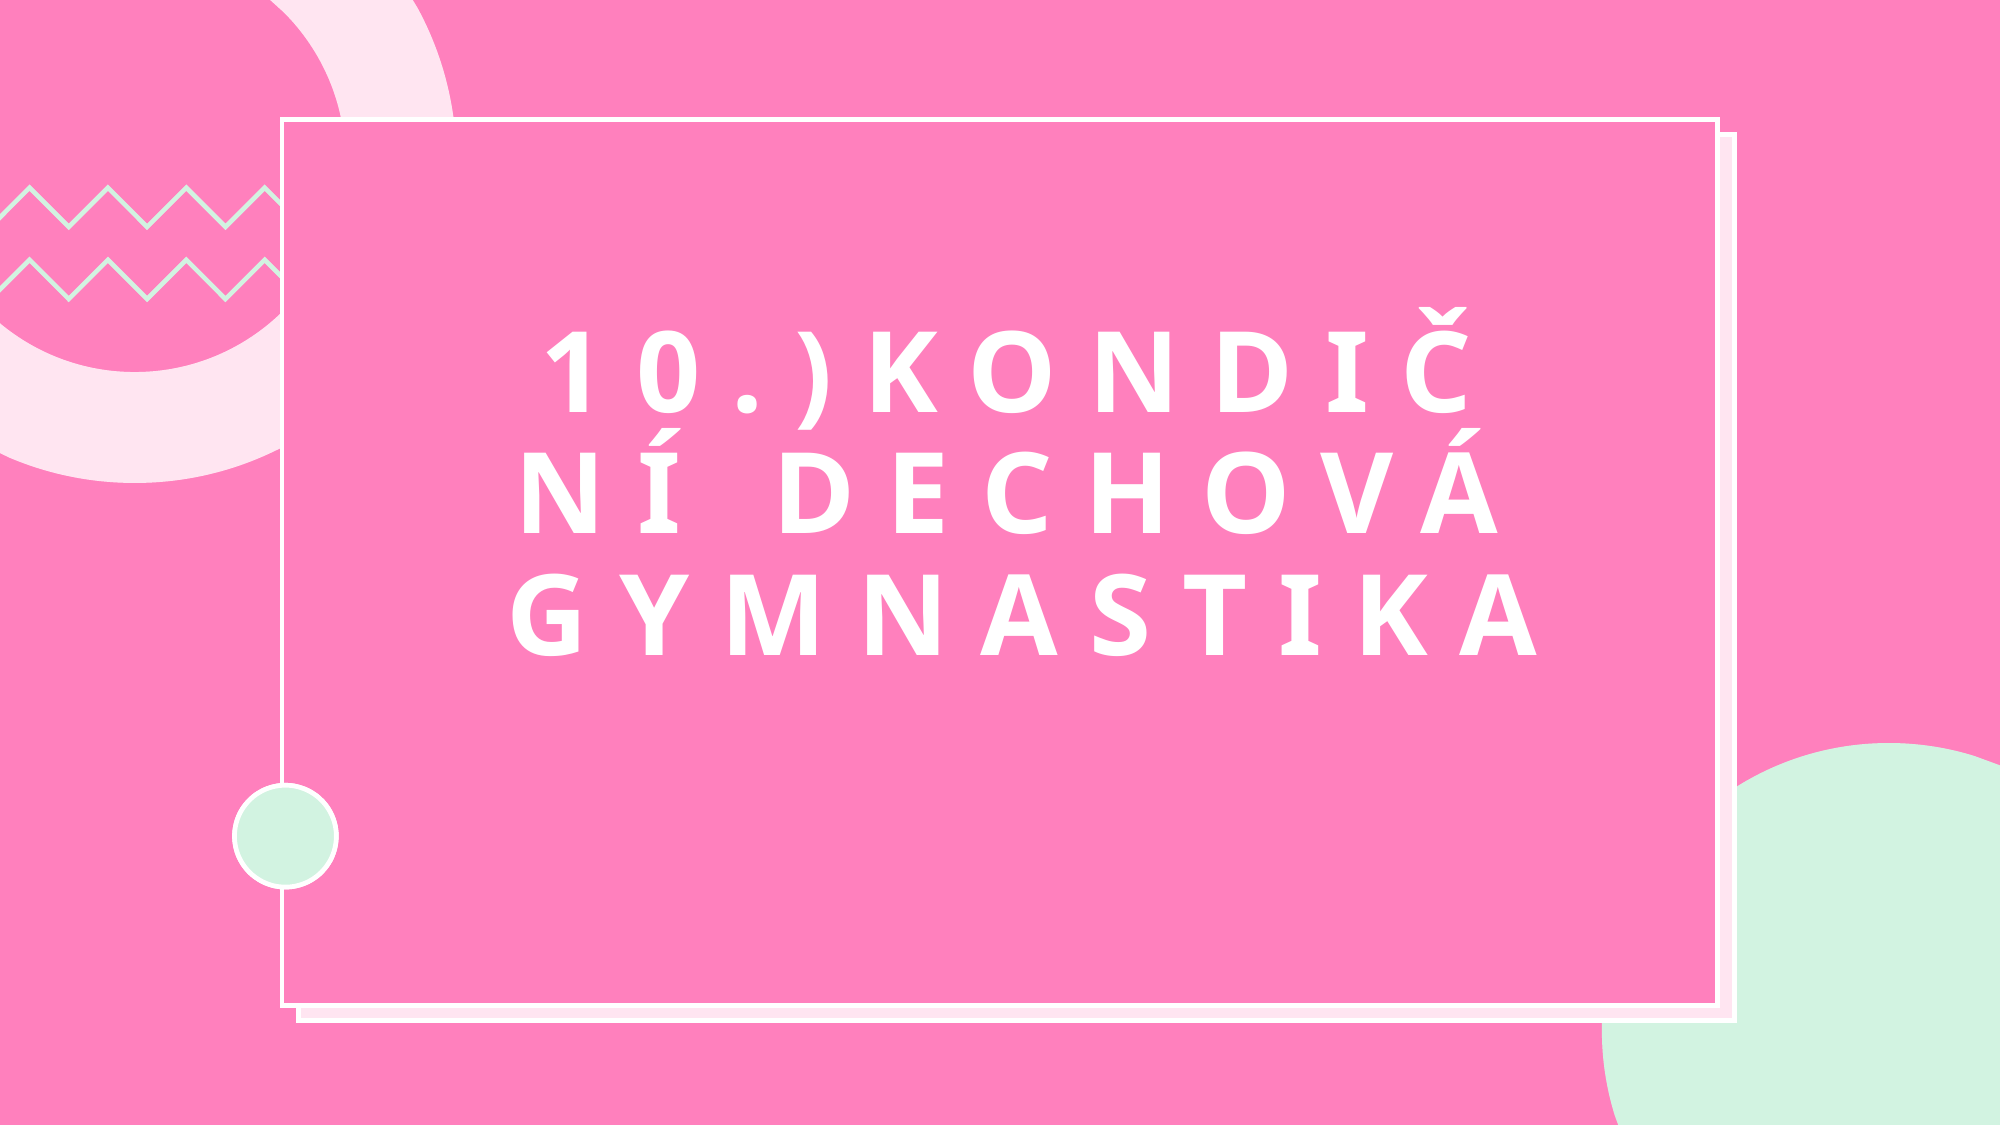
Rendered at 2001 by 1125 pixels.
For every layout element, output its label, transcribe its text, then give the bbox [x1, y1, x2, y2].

title 10.)KONDIČNÍ DECHOVÁ GYMNASTIKA [473, 190, 1572, 687]
text_box [0, 0, 2000, 1125]
